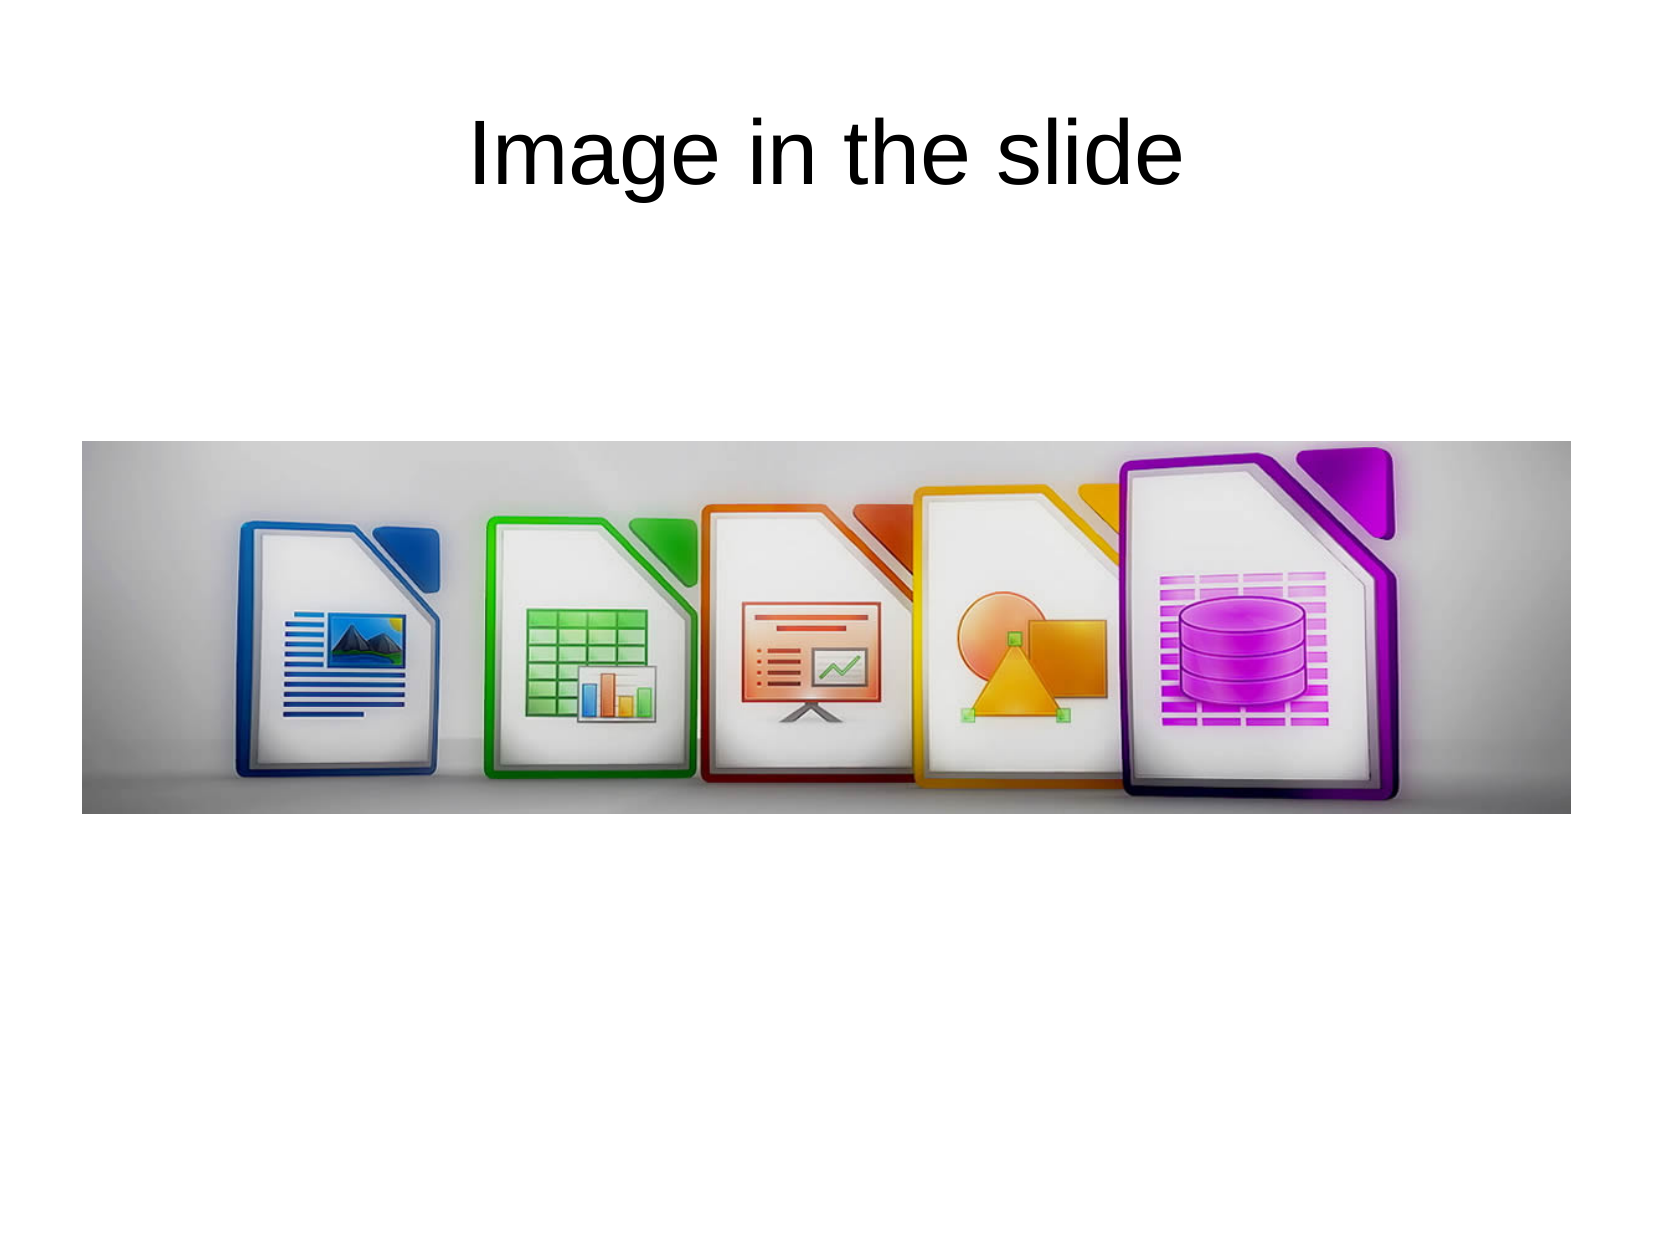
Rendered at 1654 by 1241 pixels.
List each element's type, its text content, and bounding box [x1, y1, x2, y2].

title Image in the slide [82, 49, 1571, 257]
picture [82, 441, 1571, 814]
